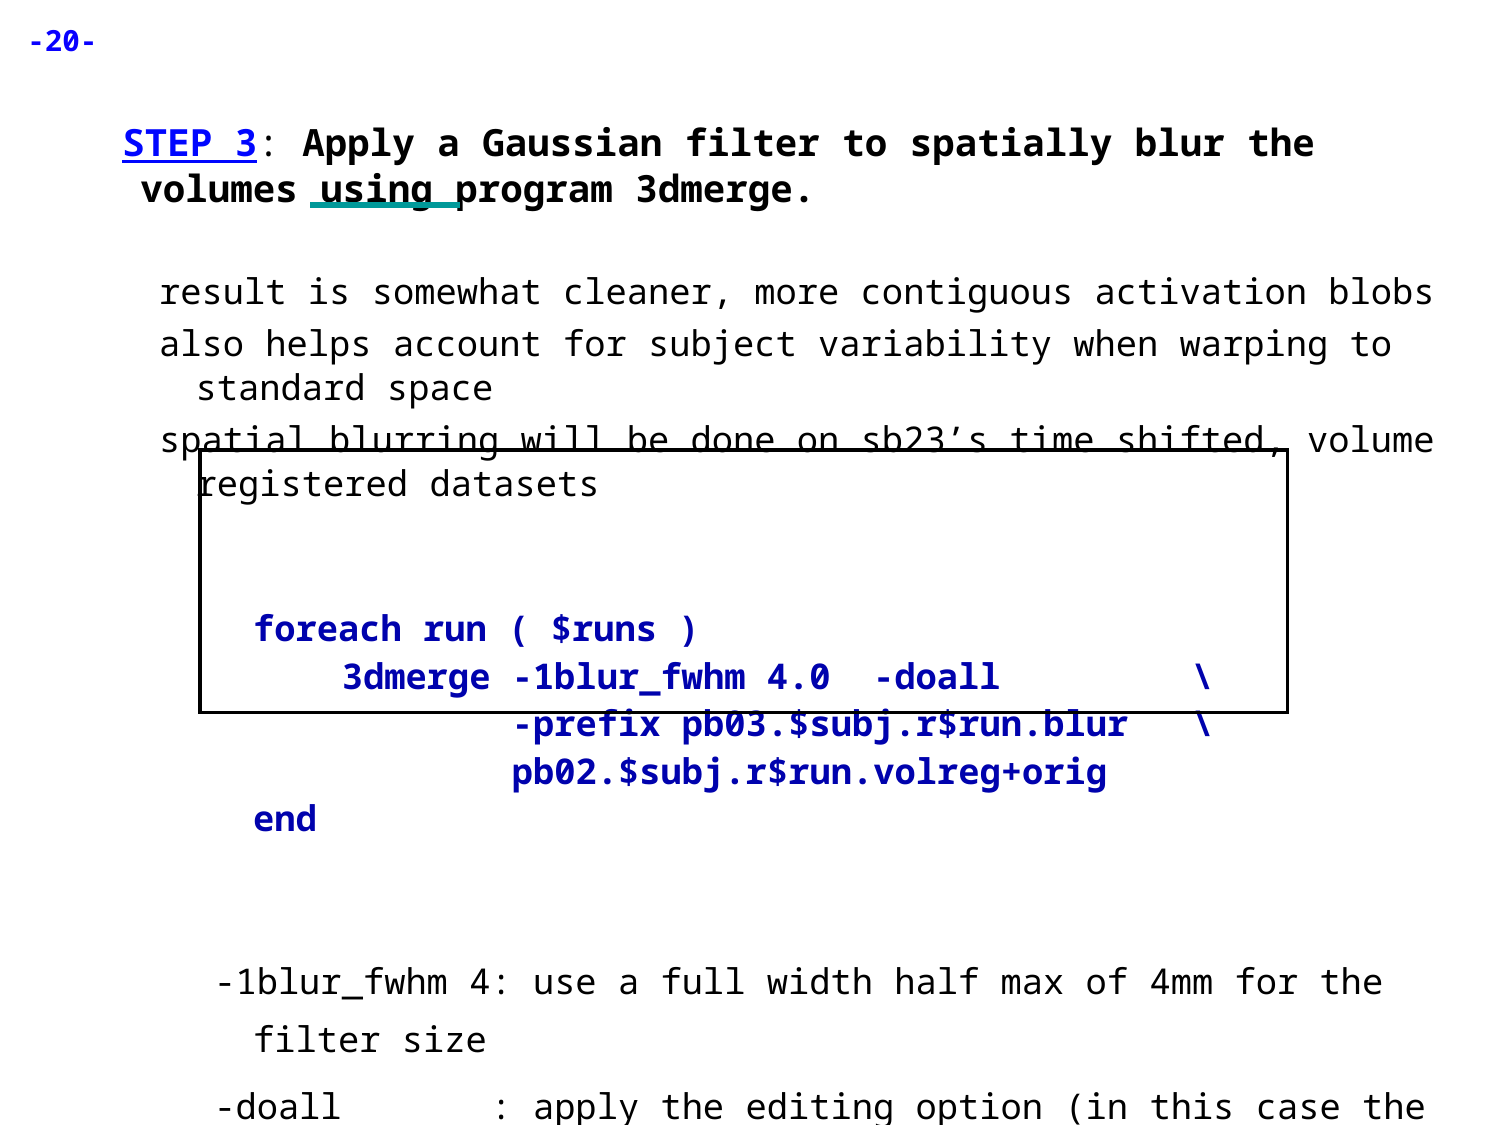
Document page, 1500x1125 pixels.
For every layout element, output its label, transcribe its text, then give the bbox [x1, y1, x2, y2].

list STEP 3: Apply a Gaussian filter to spatially blur the volumes using program 3dmerge. result is somewhat cleaner, more contiguous activation blobs also helps account for subject variability when warping to standard space spatial blurring will be done on sb23’s time shifted, volume registered datasets foreach run ( $runs ) 3dmerge -1blur_fwhm 4.0 -doall \ -prefix pb03.$subj.r$run.blur \ pb02.$subj.r$run.volreg+orig end -1blur_fwhm 4: use a full width half max of 4mm for the filter size -doall : apply the editing option (in this case the Gaussian filter) to all sub-bricks in each dataset [87, 112, 1450, 1051]
